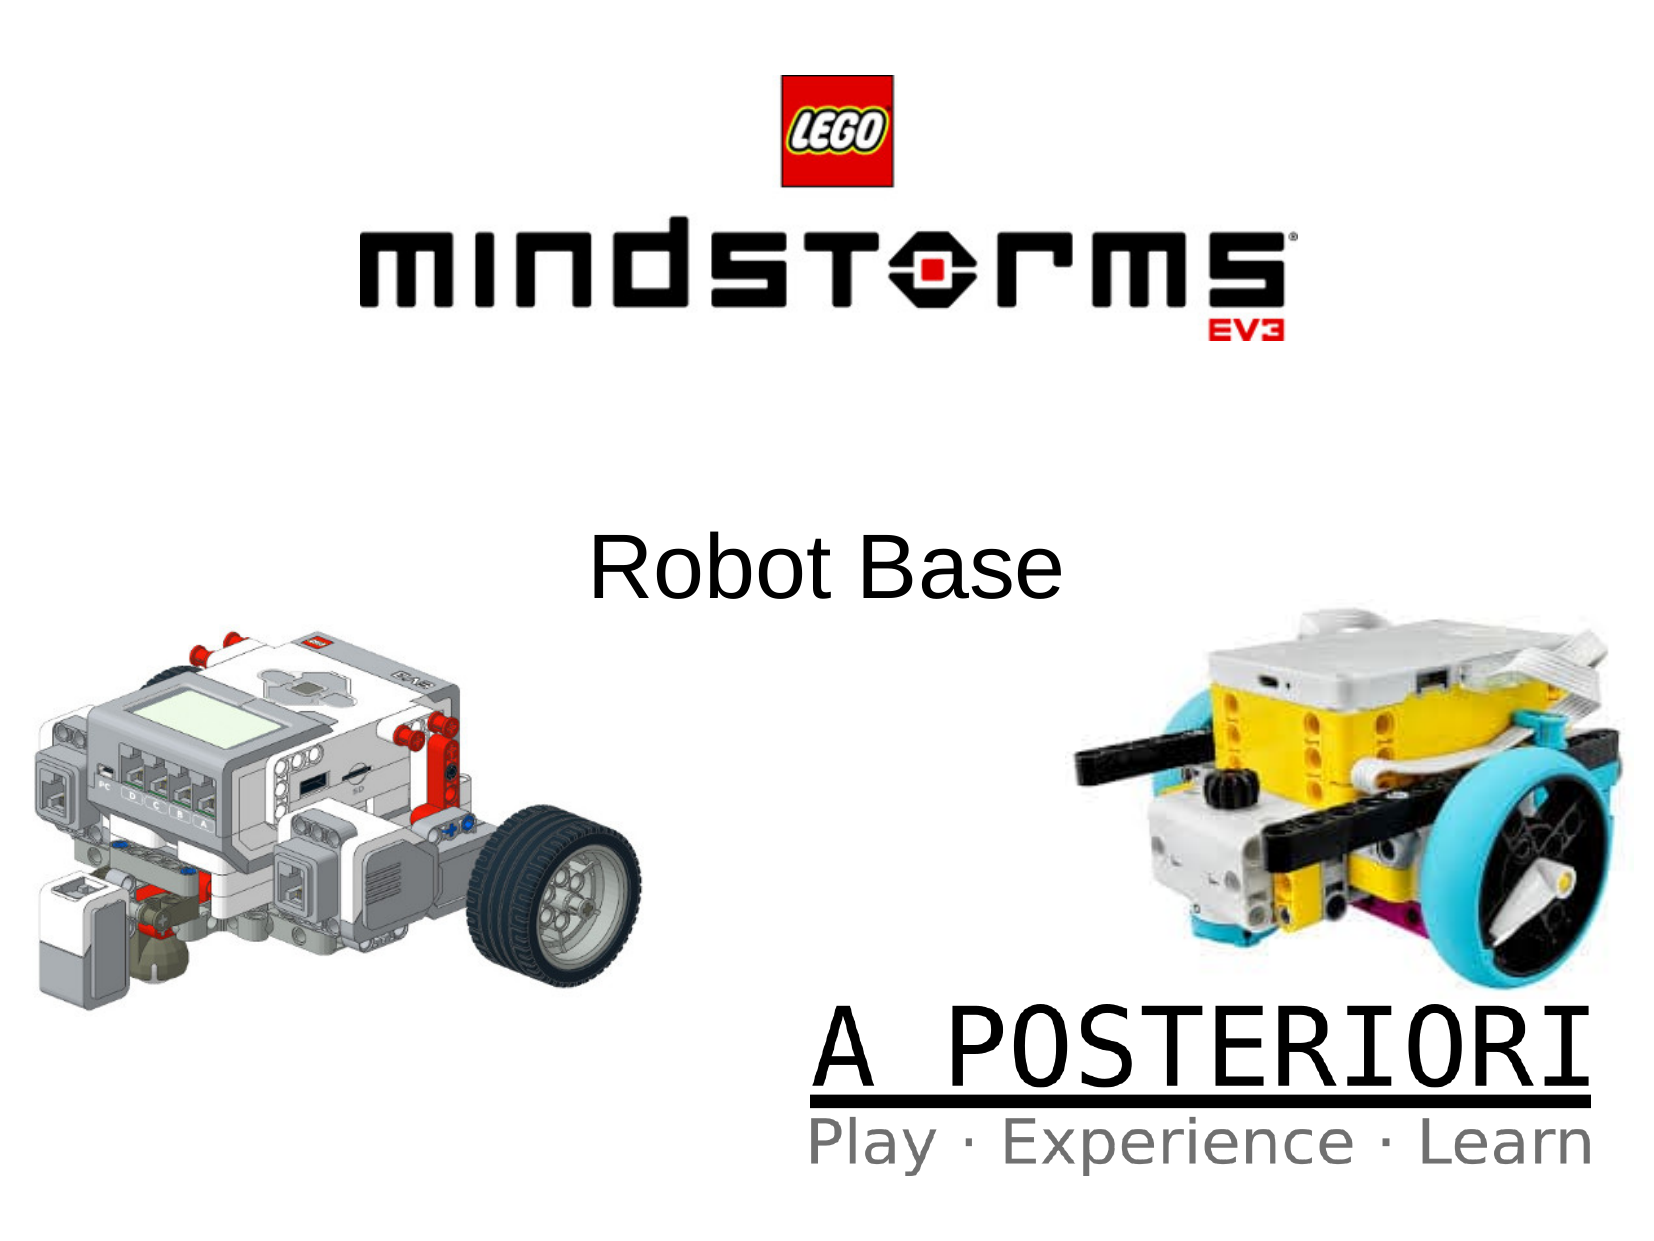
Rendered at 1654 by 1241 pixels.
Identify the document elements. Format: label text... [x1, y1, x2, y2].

picture [810, 1004, 1591, 1176]
title Robot Base [82, 361, 1571, 772]
picture [2, 614, 649, 1017]
picture [1065, 599, 1634, 999]
picture [360, 75, 1298, 341]
